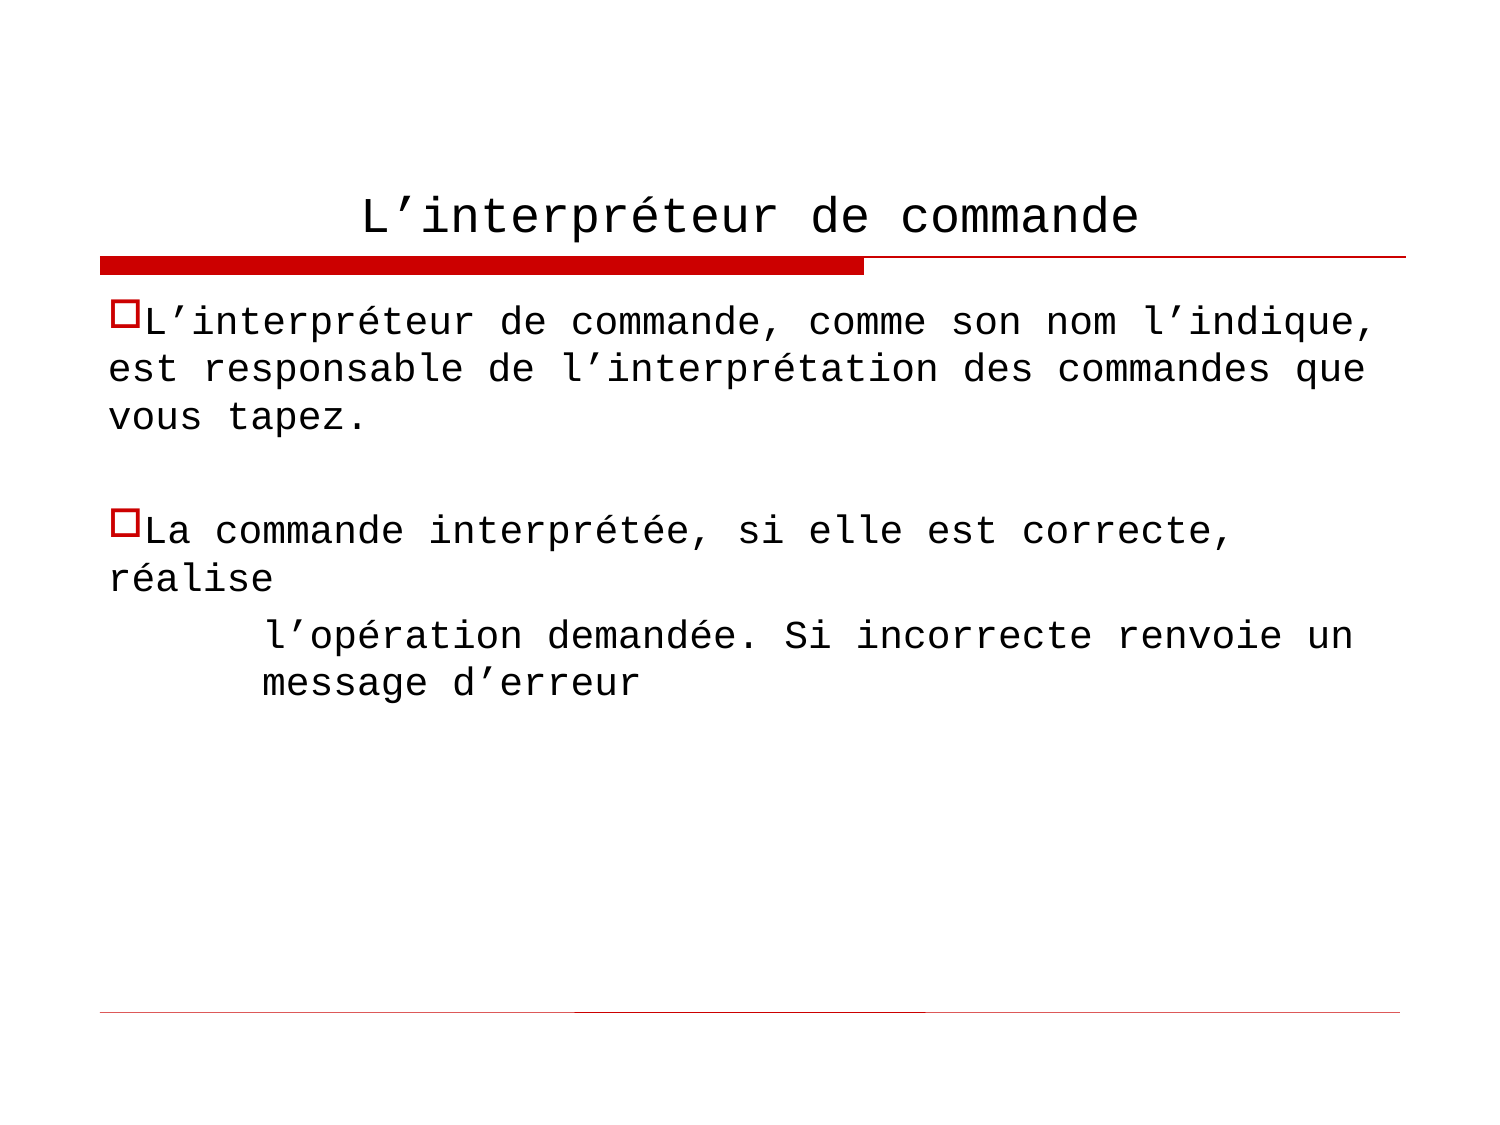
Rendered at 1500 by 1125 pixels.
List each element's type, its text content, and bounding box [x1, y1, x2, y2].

list L’interpréteur de commande, comme son nom l’indique, est responsable de l’interprétation des commandes que vous tapez. La commande interprétée, si elle est correcte, réalise l’opération demandée. Si incorrecte renvoie un message d’erreur [92, 287, 1406, 988]
title L’interpréteur de commande [94, 50, 1407, 250]
